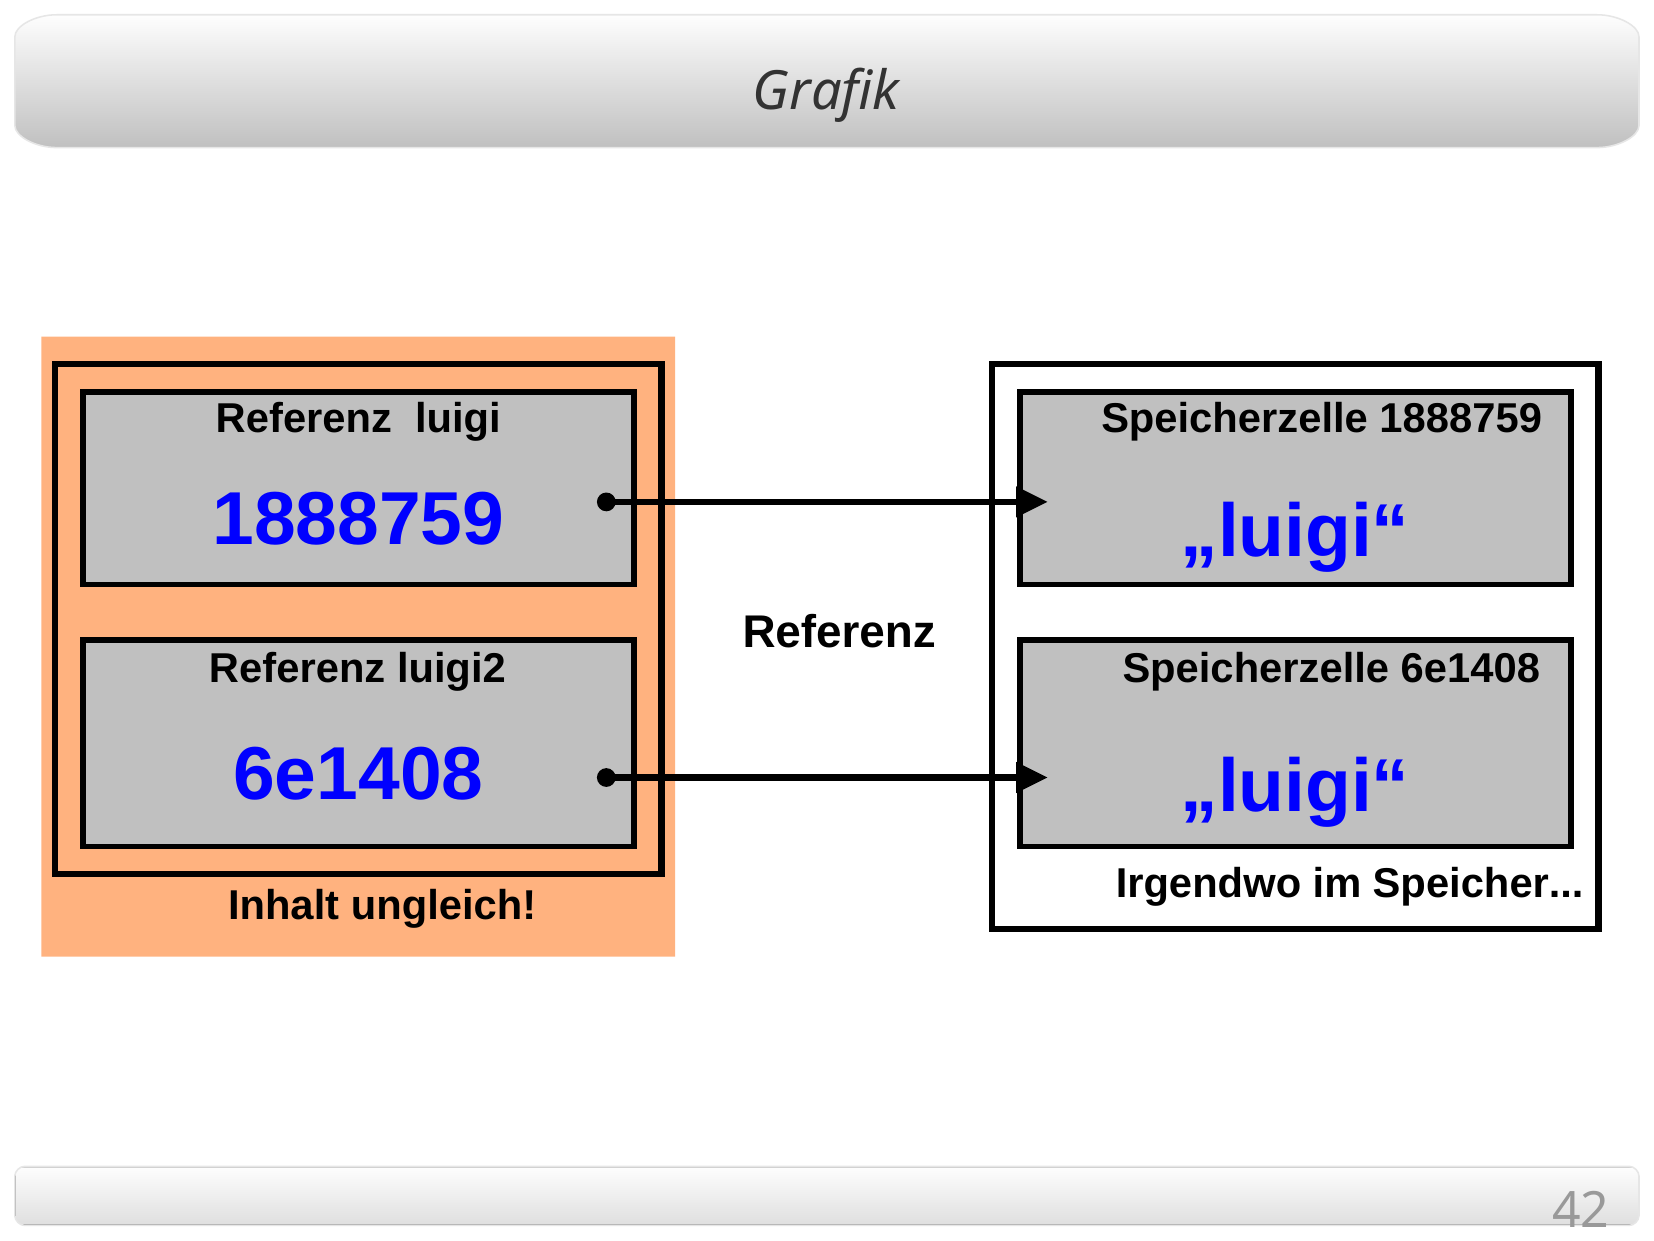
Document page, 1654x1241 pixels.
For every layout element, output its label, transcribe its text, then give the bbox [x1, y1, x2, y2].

text_box Irgendwo im Speicher... [1033, 851, 1599, 914]
text_box 1888759 [82, 391, 634, 585]
text_box Speicherzelle 1888759 [1086, 387, 1558, 450]
text_box Speicherzelle 6e1408 [1107, 636, 1556, 699]
text_box Referenz luigi [96, 387, 621, 450]
text_box 6e1408 [82, 639, 634, 847]
text_box „luigi“ [1019, 391, 1571, 585]
title Grafik [29, 29, 1624, 147]
text_box „luigi“ [1019, 639, 1571, 847]
text_box [58, 367, 658, 871]
text_box [41, 336, 676, 957]
text_box Referenz [688, 598, 951, 666]
text_box Inhalt ungleich! [68, 877, 552, 936]
text_box Referenz luigi2 [96, 636, 619, 699]
text_box [665, 505, 676, 774]
